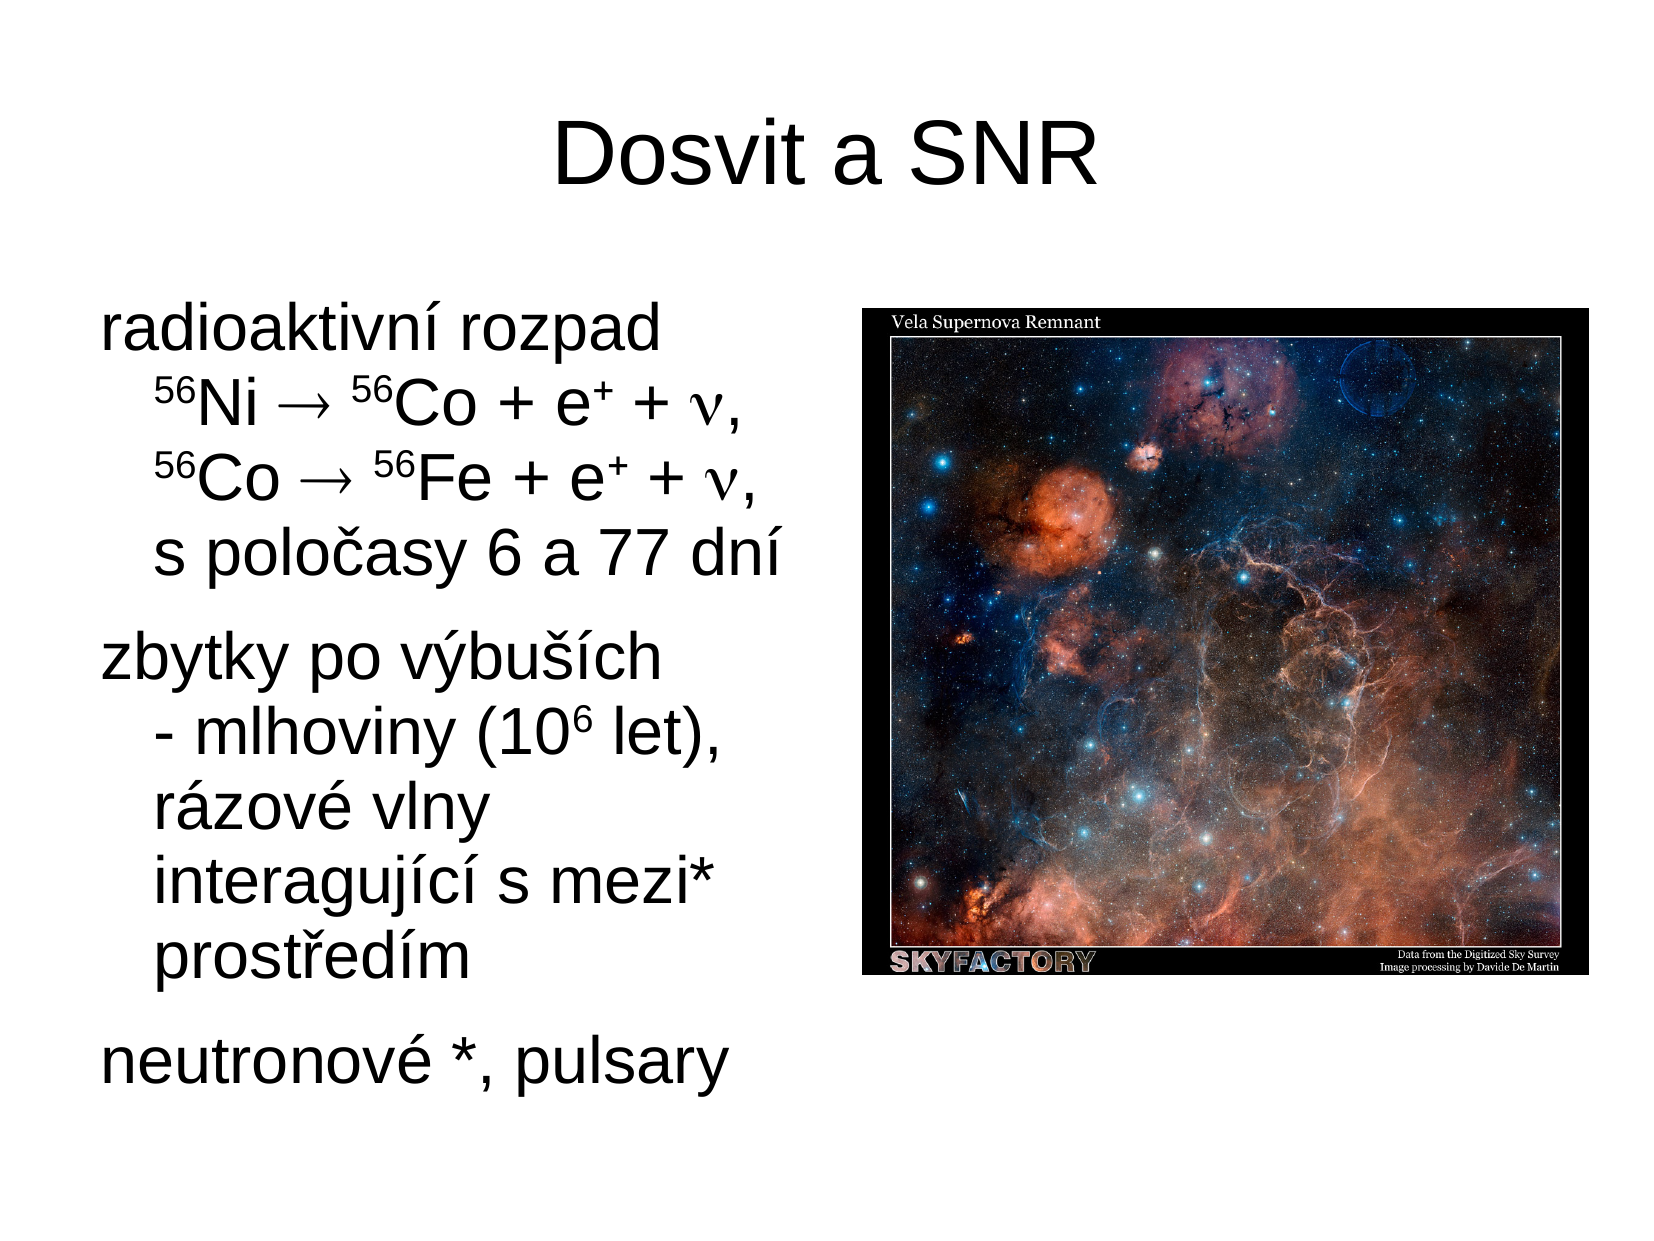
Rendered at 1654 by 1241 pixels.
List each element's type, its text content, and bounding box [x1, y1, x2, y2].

title Dosvit a SNR [82, 56, 1571, 250]
picture [862, 308, 1589, 976]
list radioaktivní rozpad 56Ni  56Co + e+ + n, 56Co  56Fe + e+ + n, s poločasy 6 a 77 dní zbytky po výbuších - mlhoviny (106 let), rázové vlny interagující s mezi* prostředím neutronové *, pulsary [82, 290, 826, 1117]
